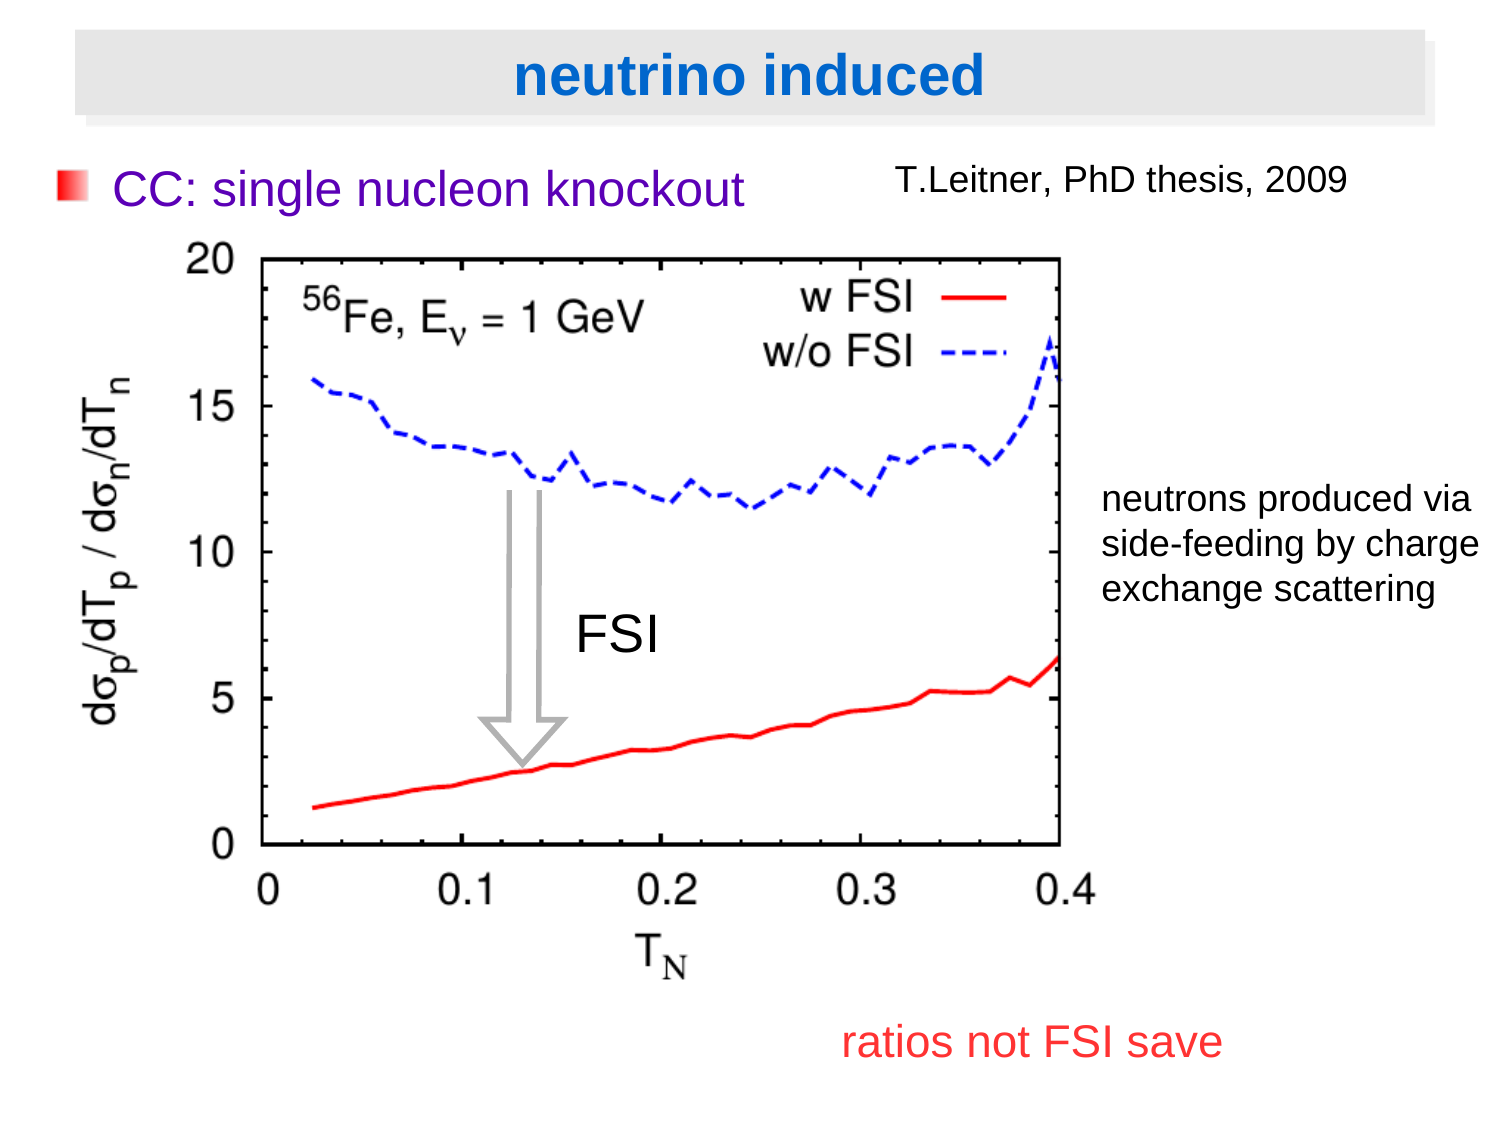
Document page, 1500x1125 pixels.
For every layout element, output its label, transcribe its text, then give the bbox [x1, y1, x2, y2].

picture [472, 484, 573, 771]
text_box ratios not FSI save [826, 1003, 1388, 1074]
title neutrino induced [75, 29, 1426, 116]
text_box neutrons produced via side-feeding by charge exchange scattering [1086, 466, 1500, 662]
text_box FSI [573, 590, 709, 671]
list CC: single nucleon knockout [41, 148, 1459, 1093]
text_box T.Leitner, PhD thesis, 2009 [879, 147, 1500, 208]
